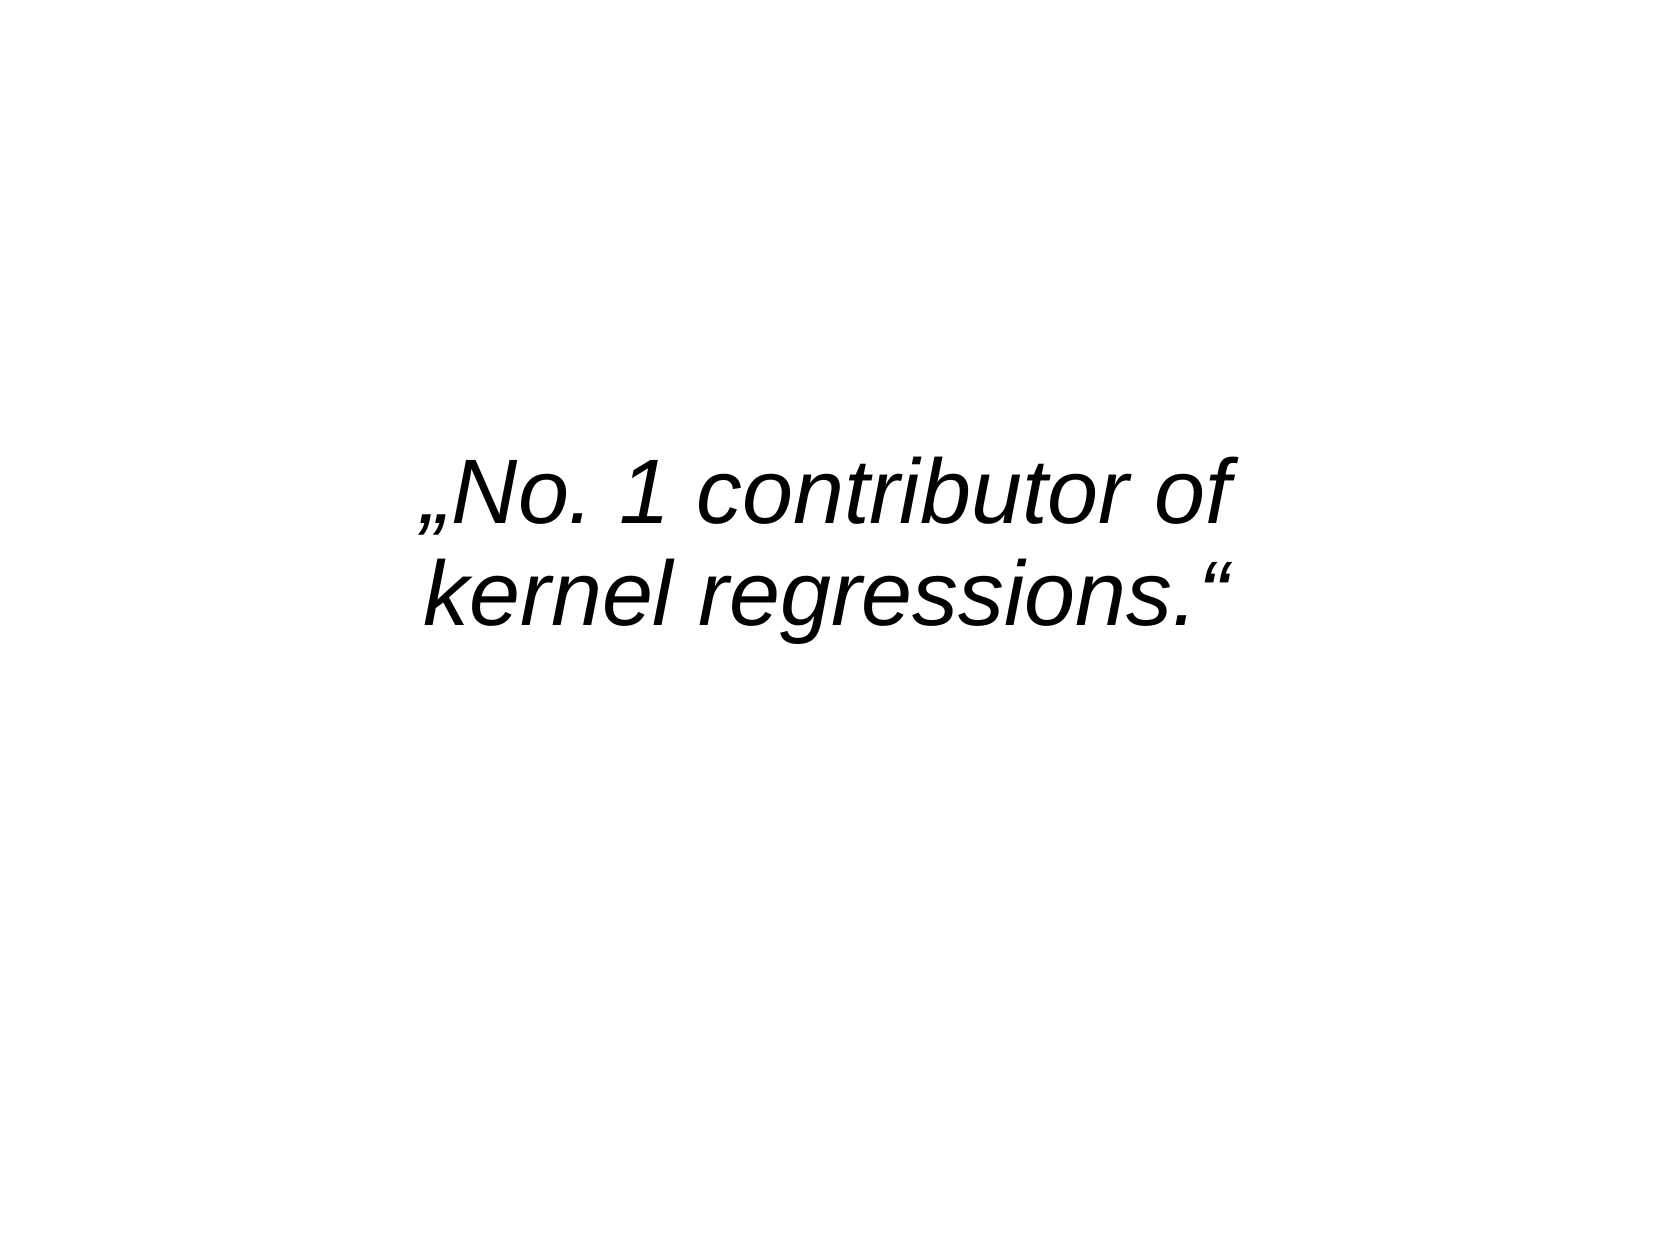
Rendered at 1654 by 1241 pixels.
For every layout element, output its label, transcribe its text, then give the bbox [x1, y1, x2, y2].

title „No. 1 contributor of kernel regressions.“ [82, 439, 1571, 519]
list [82, 519, 1571, 815]
